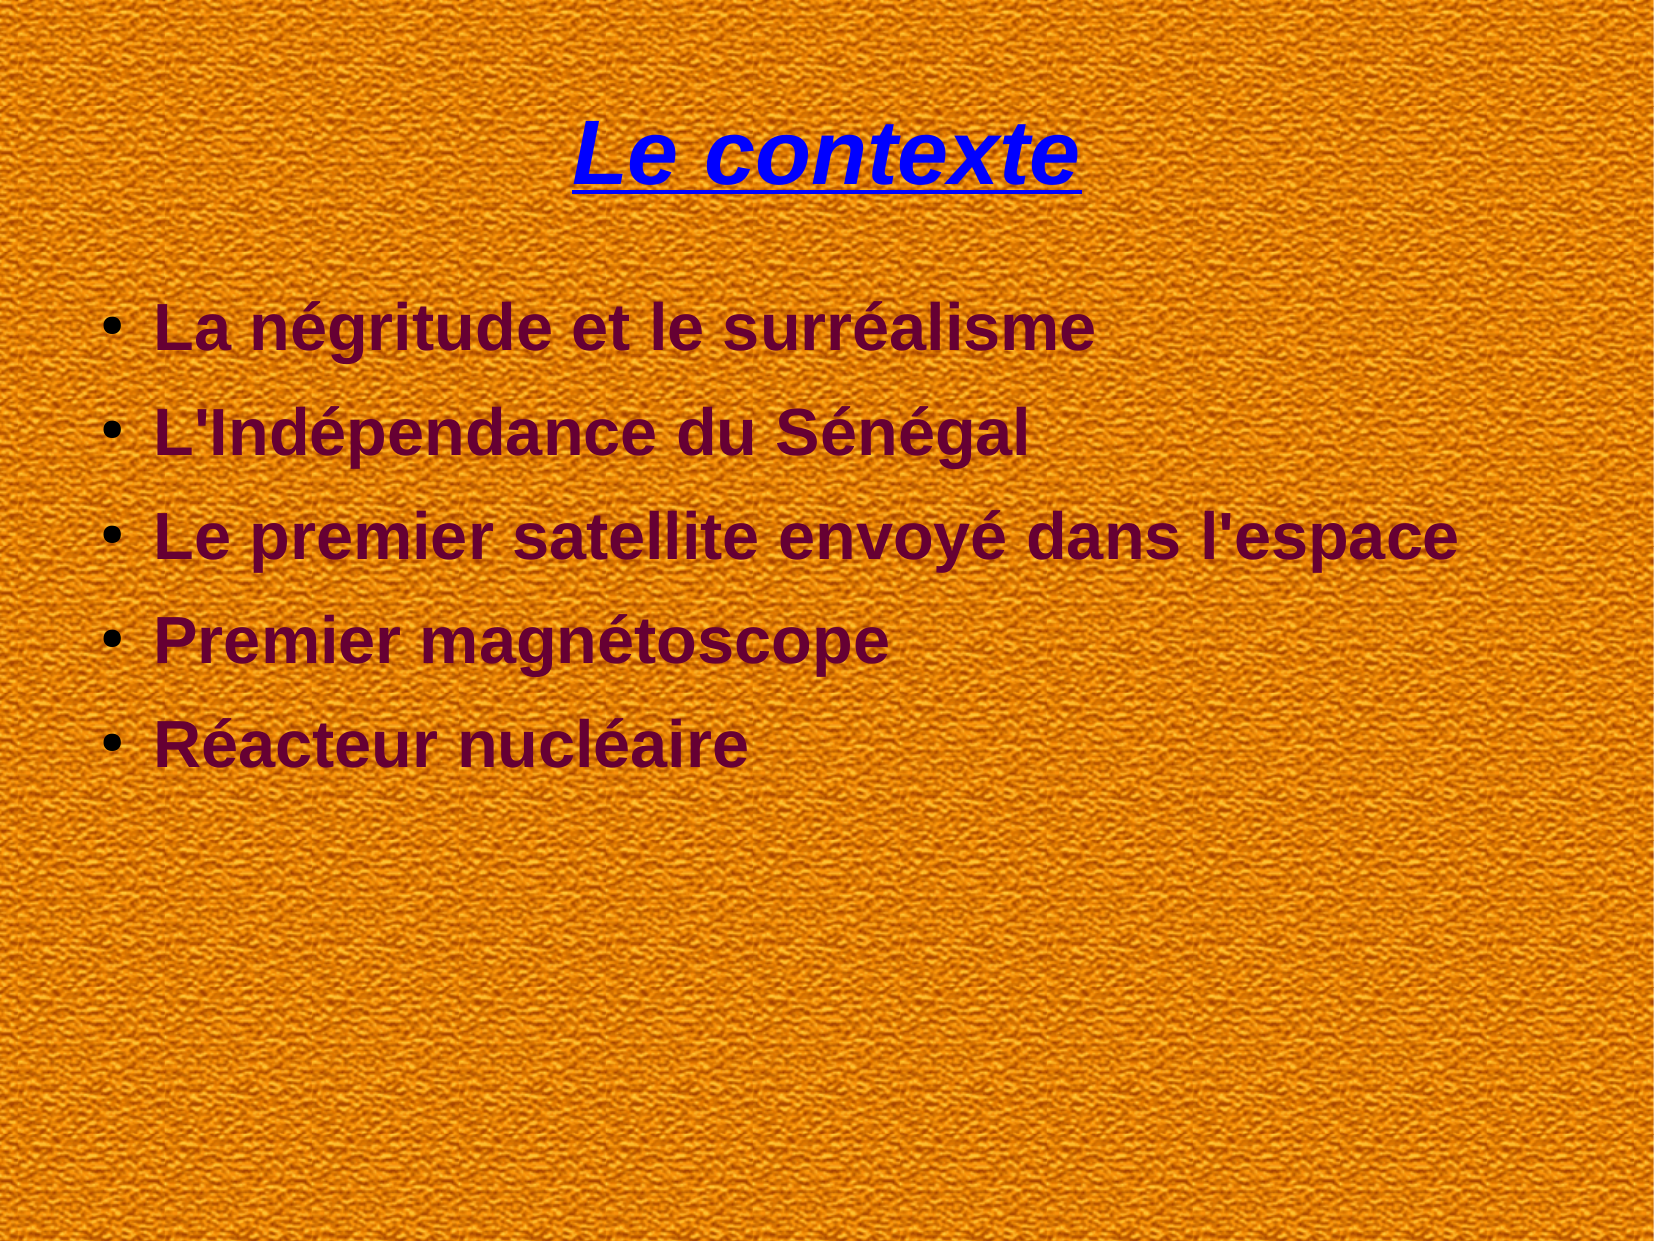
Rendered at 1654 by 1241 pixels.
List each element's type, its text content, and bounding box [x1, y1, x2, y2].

title Le contexte [82, 49, 1571, 257]
picture [0, 0, 1654, 1241]
list La négritude et le surréalisme L'Indépendance du Sénégal Le premier satellite envoyé dans l'espace Premier magnétoscope Réacteur nucléaire [82, 290, 1571, 1109]
